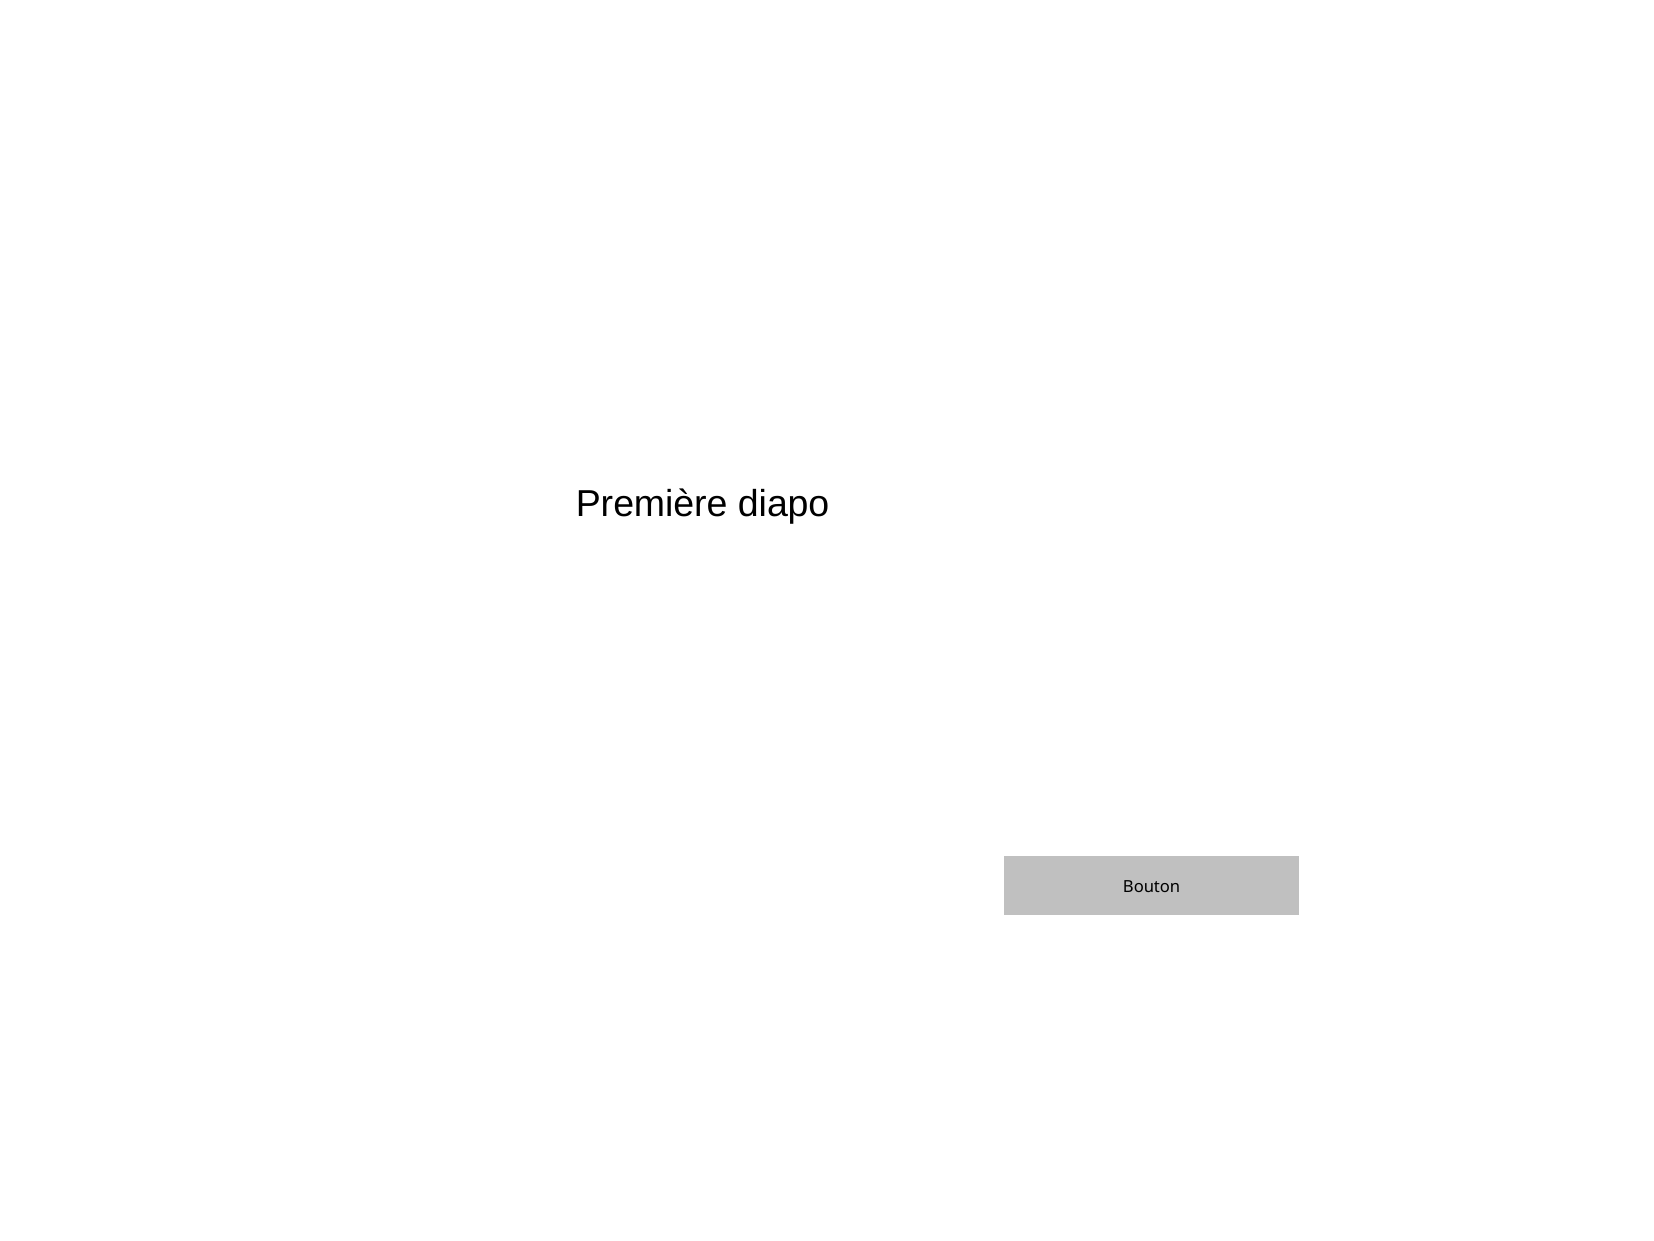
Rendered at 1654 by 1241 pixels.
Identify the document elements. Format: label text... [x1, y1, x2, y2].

text_box Première diapo [561, 474, 916, 532]
